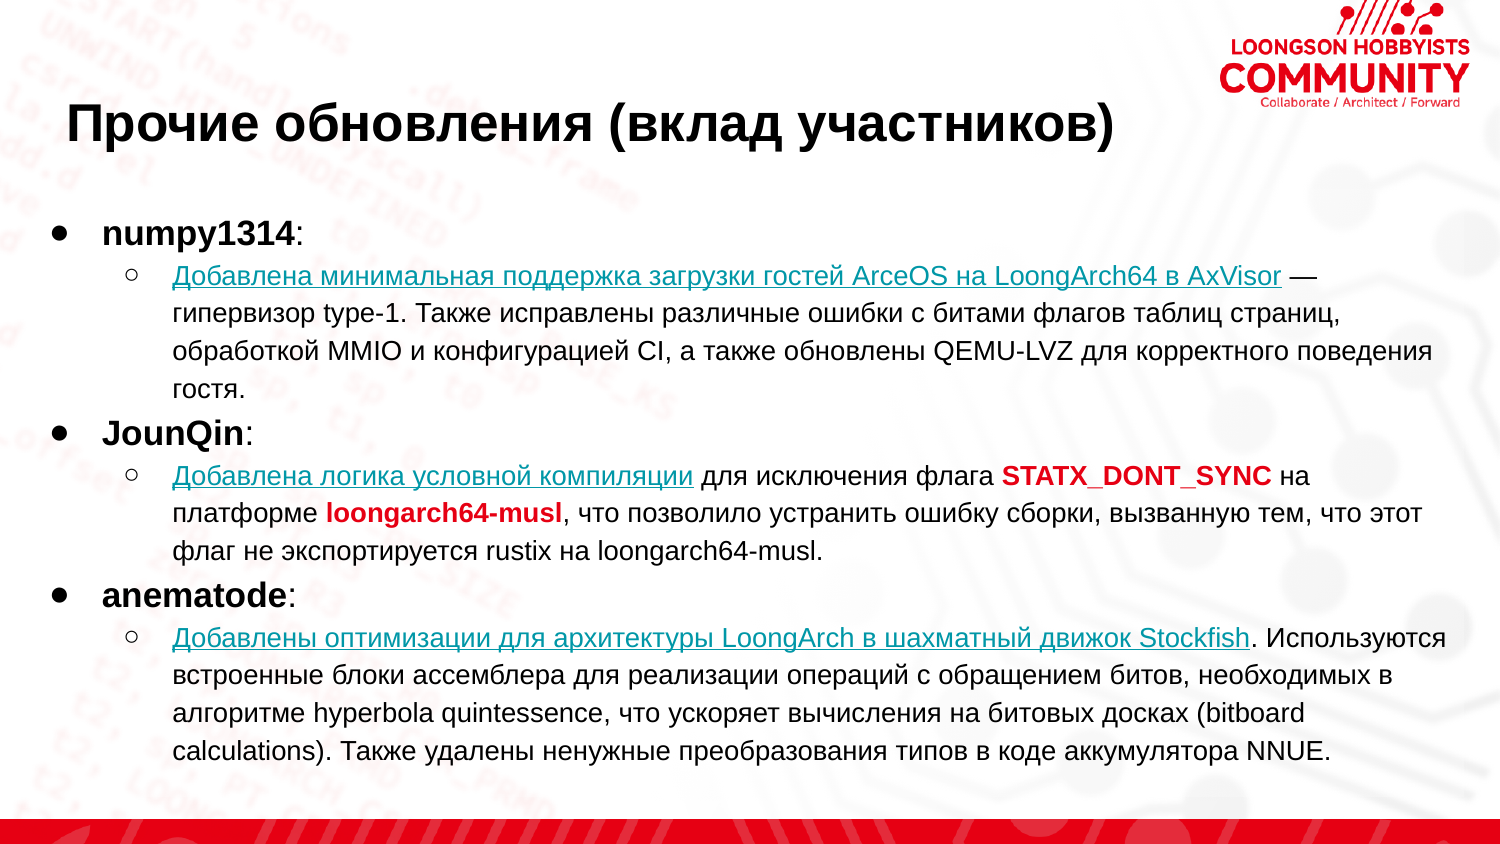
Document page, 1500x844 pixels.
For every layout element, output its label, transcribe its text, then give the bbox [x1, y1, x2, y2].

title Прочие обновления (вклад участников) [51, 72, 1449, 167]
list numpy1314: Добавлена минимальная поддержка загрузки гостей ArceOS на LoongArch64 в AxVisor — гипервизор type-1. Также исправлены различные ошибки с битами флагов таблиц страниц, обработкой MMIO и конфигурацией CI, а также обновлены QEMU-LVZ для корректного поведения гостя. JounQin: Добавлена логика условной компиляции для исключения флага STATX_DONT_SYNC на платформе loongarch64-musl, что позволило устранить ошибку сборки, вызванную тем, что этот флаг не экспортируется rustix на loongarch64-musl. anematode: Добавлены оптимизации для архитектуры LoongArch в шахматный движок Stockfish. Используются встроенные блоки ассемблера для реализации операций с обращением битов, необходимых в алгоритме hyperbola quintessence, что ускоряет вычисления на битовых досках (bitboard calculations). Также удалены ненужные преобразования типов в коде аккумулятора NNUE. [16, 189, 1464, 797]
picture [0, 0, 1500, 844]
